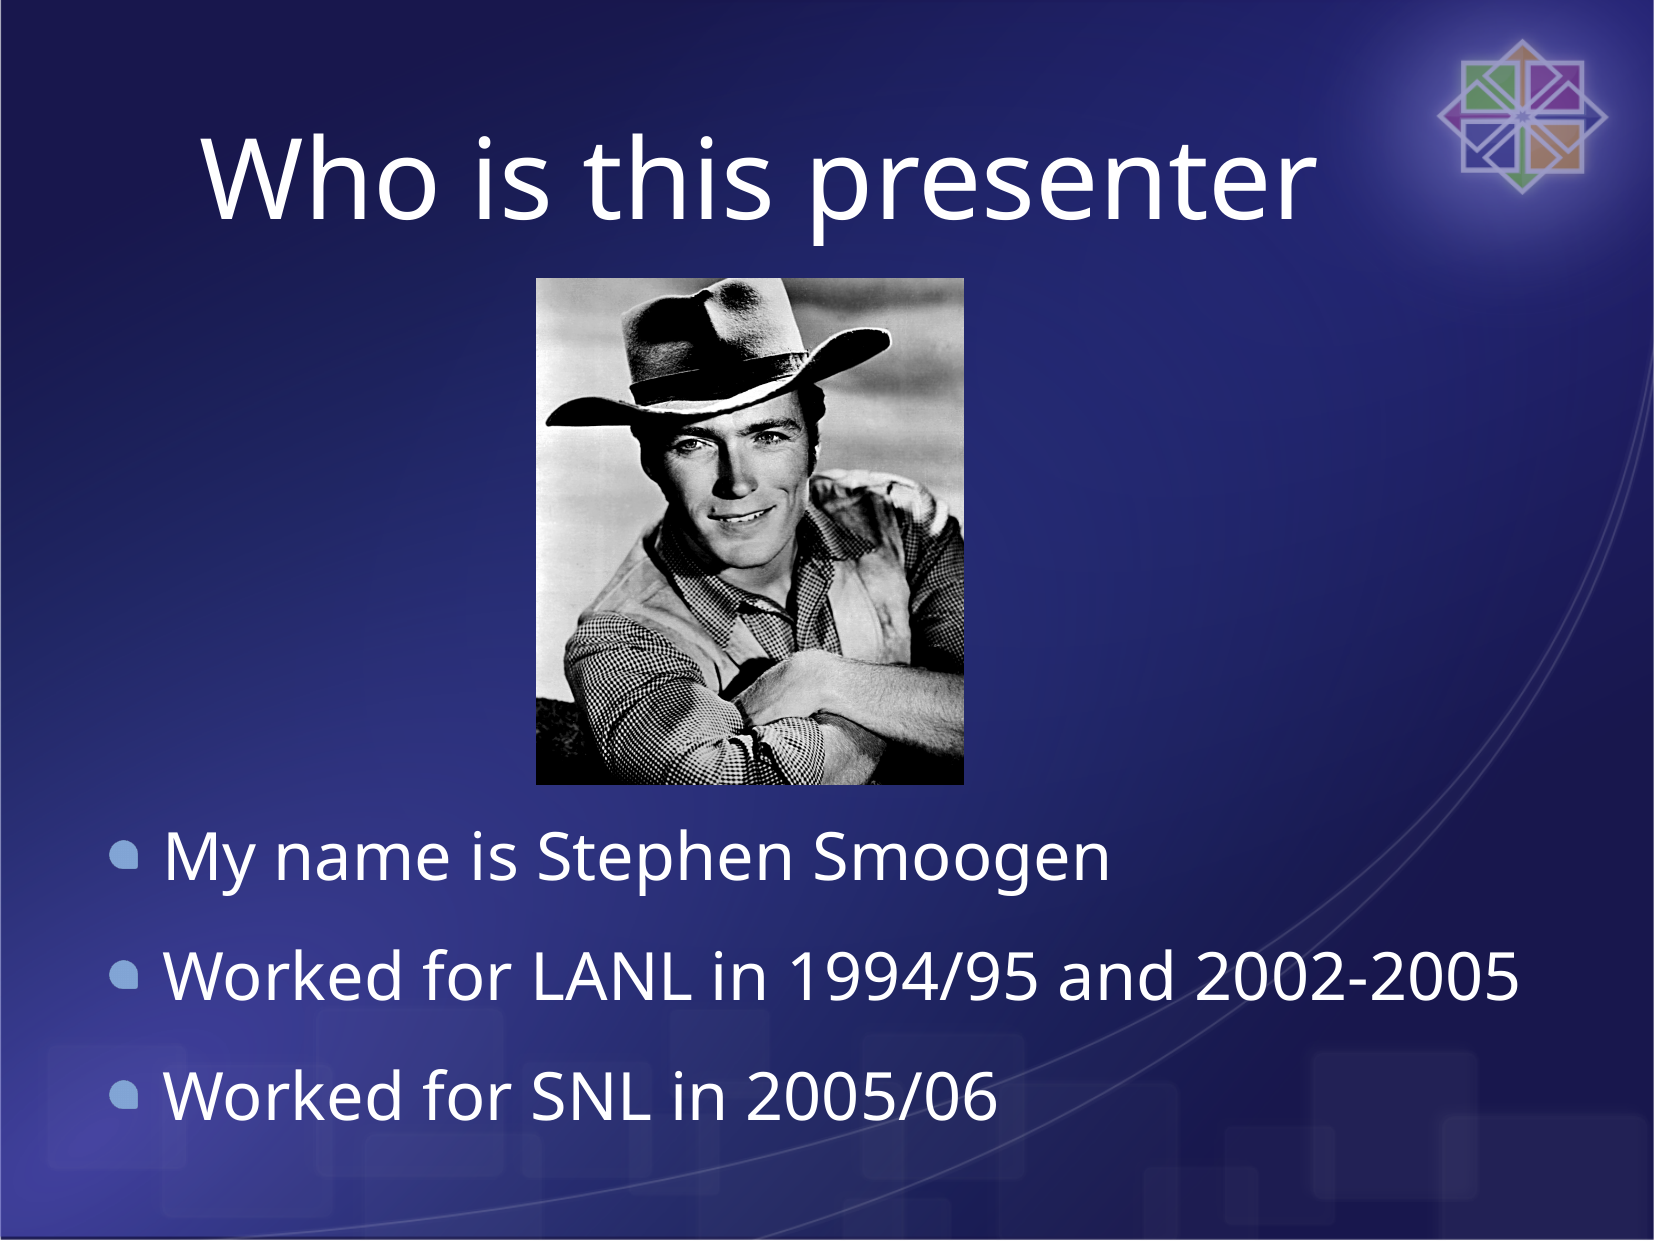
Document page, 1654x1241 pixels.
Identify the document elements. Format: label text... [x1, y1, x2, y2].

title Who is this presenter [94, 99, 1425, 252]
picture [0, 0, 1654, 1241]
list My name is Stephen Smoogen Worked for LANL in 1994/95 and 2002-2005 Worked for SNL in 2005/06 [91, 809, 1574, 1096]
